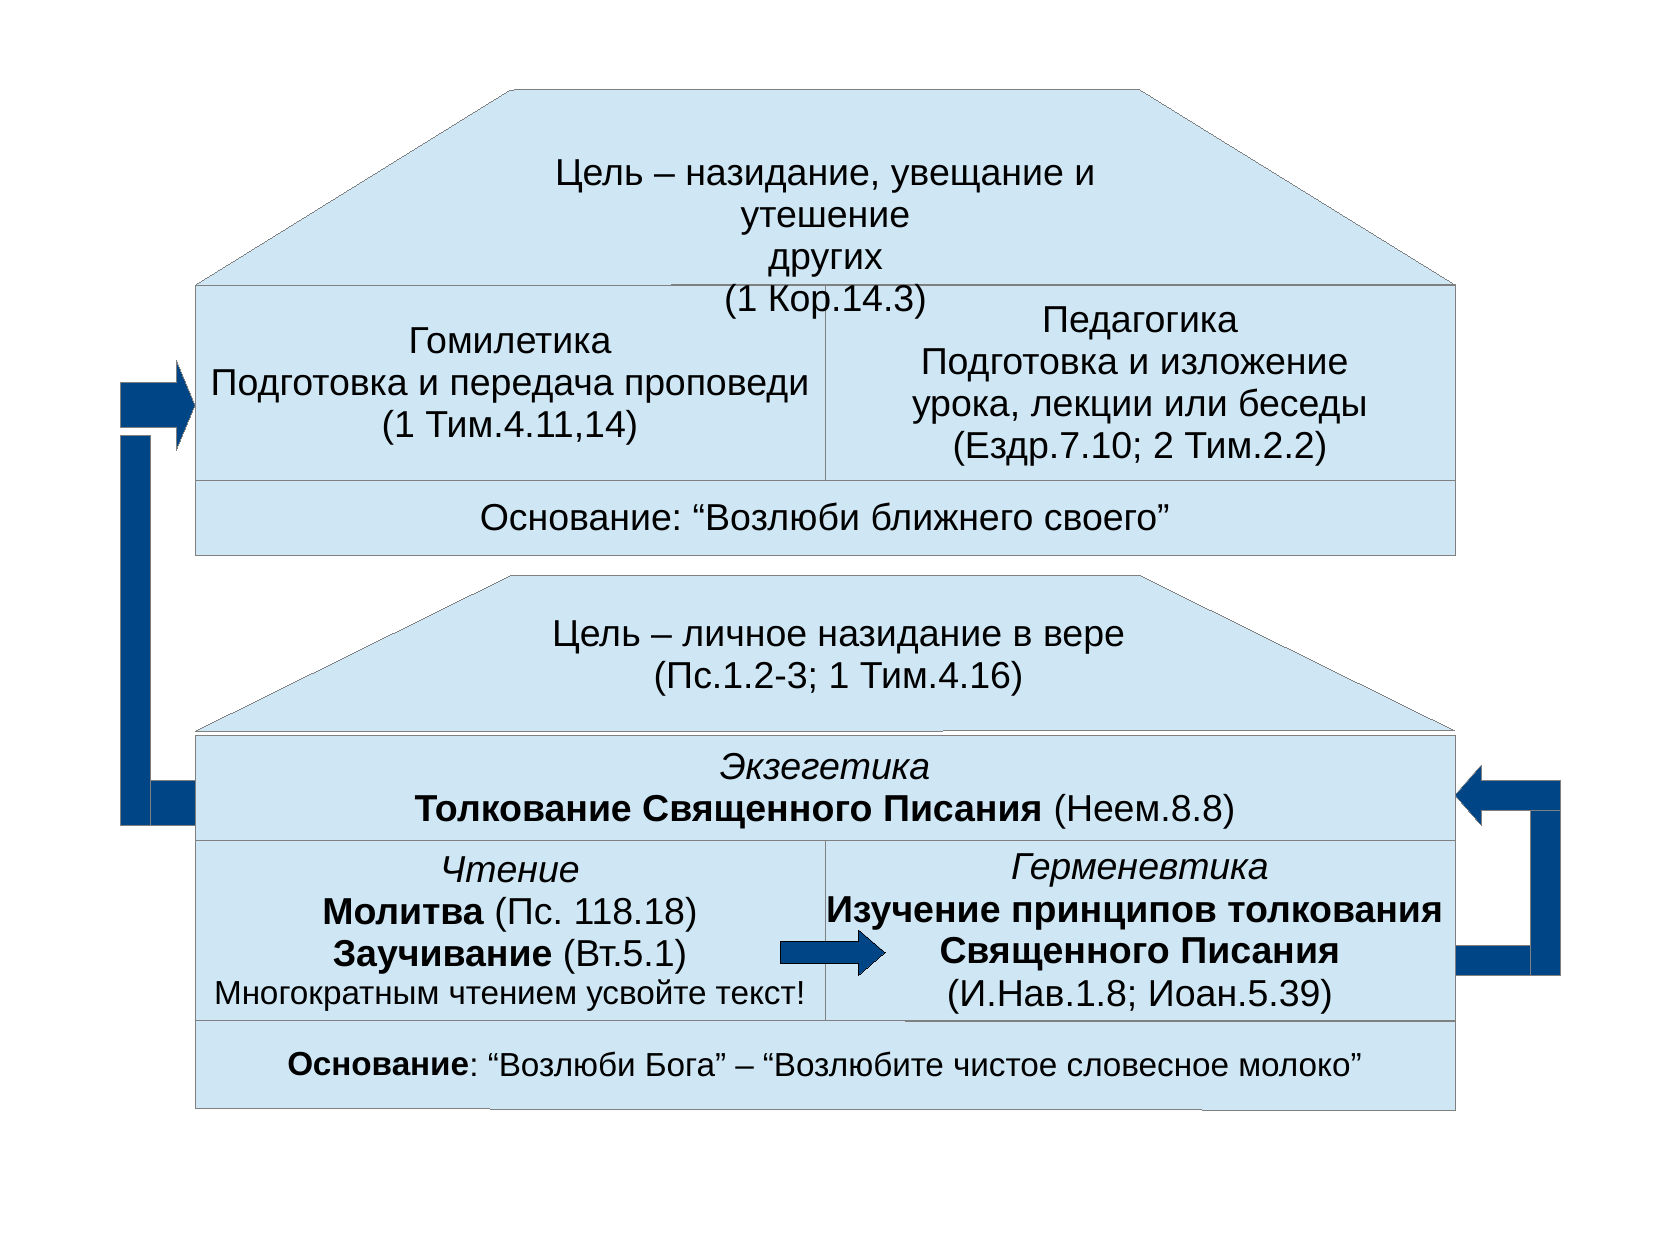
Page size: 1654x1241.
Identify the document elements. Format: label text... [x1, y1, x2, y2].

text_box Гомилетика Подготовка и передача проповеди (1 Тим.4.11,14) [195, 286, 825, 481]
text_box Основание: “Возлюби Бога” – “Возлюбите чистое словесное молоко” [195, 1021, 1456, 1111]
text_box [195, 575, 1455, 732]
text_box Чтение Молитва (Пс. 118.18) Заучивание (Вт.5.1) Многократным чтением усвойте текст! [195, 841, 825, 1021]
text_box [780, 930, 886, 976]
text_box [195, 89, 1456, 286]
text_box [1455, 765, 1561, 976]
text_box Цель – назидание, увещание и утешение других (1 Кор.14.3) [450, 143, 1201, 286]
text_box [120, 435, 196, 826]
text_box Герменевтика Изучение принципов толкования Священного Писания (И.Нав.1.8; Иоан.5.39) [825, 841, 1456, 1021]
text_box Экзегетика Толкование Священного Писания (Неем.8.8) [195, 735, 1456, 841]
text_box Педагогика Подготовка и изложение урока, лекции или беседы (Ездр.7.10; 2 Тим.2.2) [825, 285, 1456, 481]
text_box [120, 360, 196, 451]
text_box Основание: “Возлюби ближнего своего” [195, 481, 1456, 556]
text_box Цель – личное назидание в вере (Пс.1.2-3; 1 Тим.4.16) [532, 605, 1146, 705]
